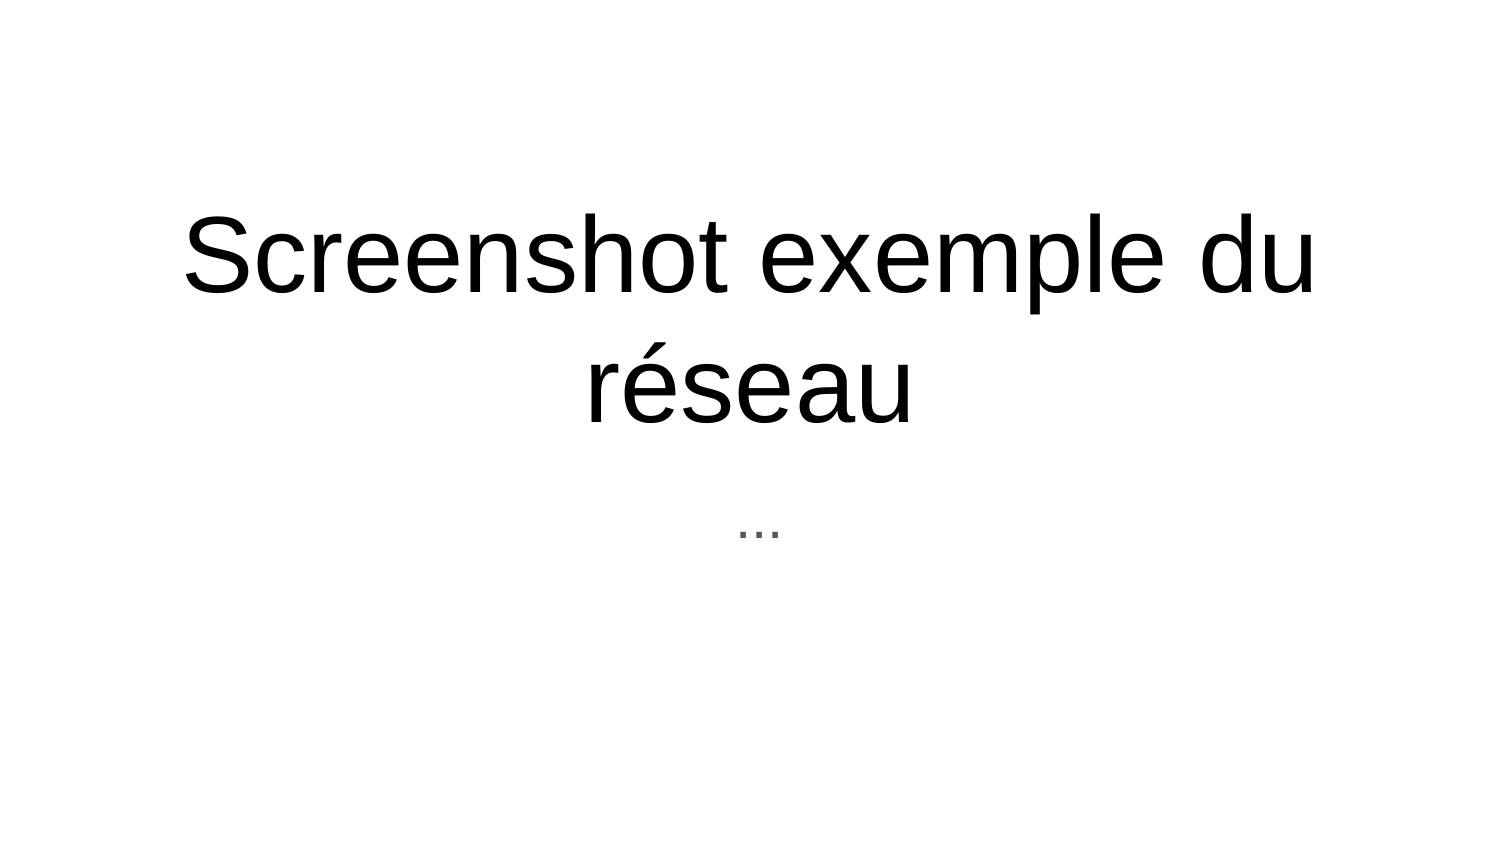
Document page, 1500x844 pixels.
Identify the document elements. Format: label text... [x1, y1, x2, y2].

title Screenshot exemple du réseau [51, 122, 1449, 459]
subtitle ... [51, 464, 1449, 595]
